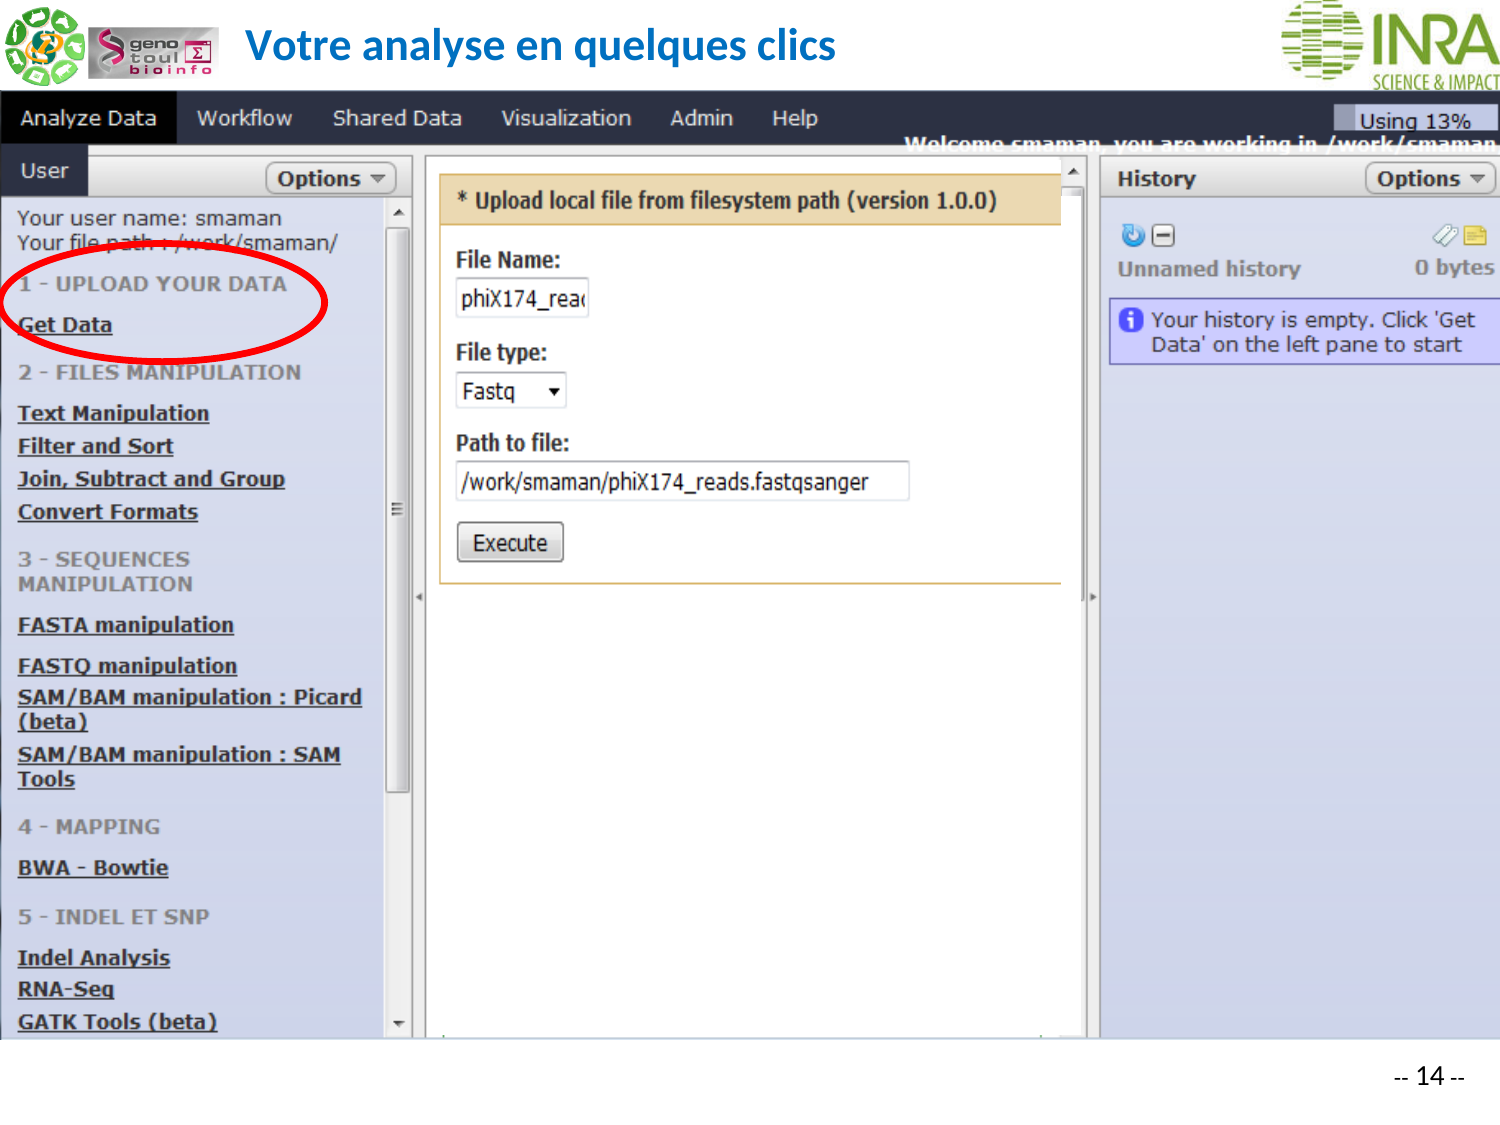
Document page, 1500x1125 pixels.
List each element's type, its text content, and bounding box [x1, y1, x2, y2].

picture [88, 27, 219, 79]
picture [4, 247, 321, 358]
text_box Votre analyse en quelques clics [230, 19, 1400, 90]
picture [5, 7, 85, 86]
picture [0, 0, 1500, 1040]
text_box [431, 196, 1081, 1035]
